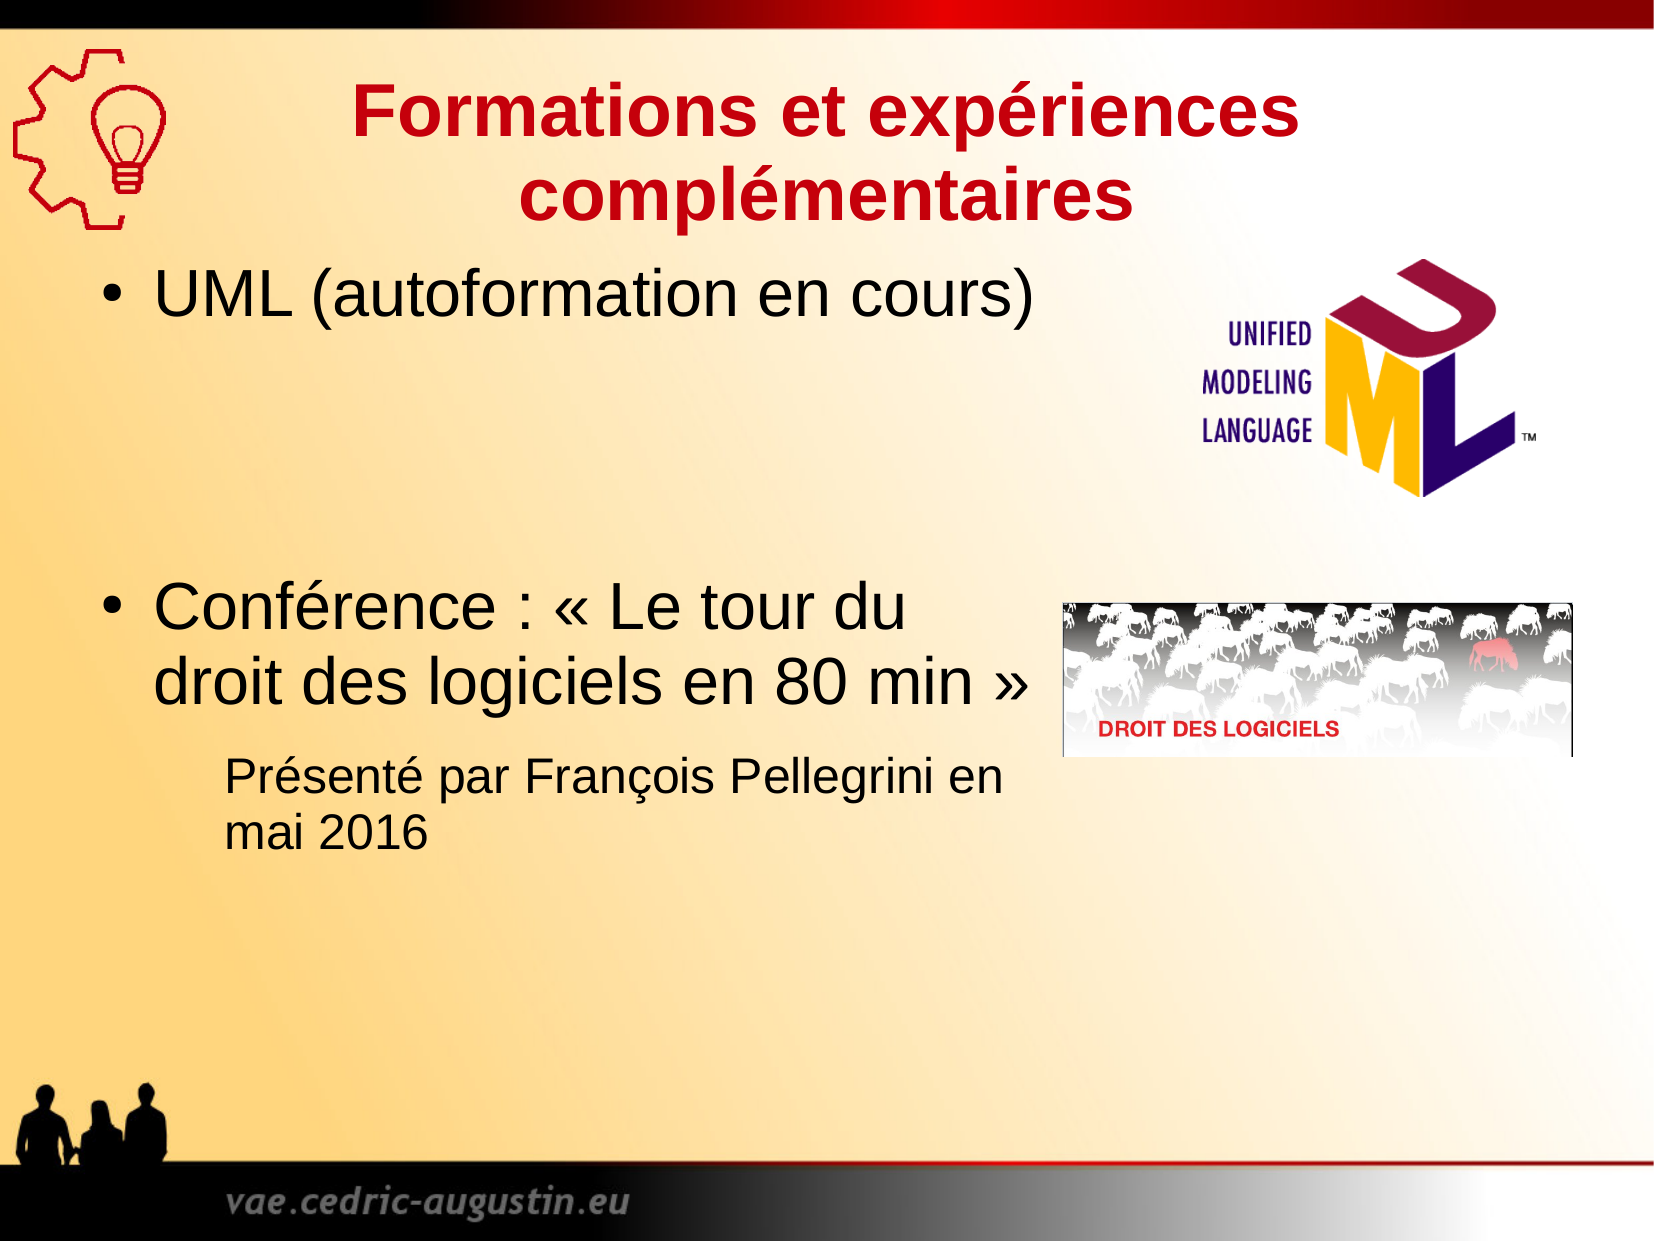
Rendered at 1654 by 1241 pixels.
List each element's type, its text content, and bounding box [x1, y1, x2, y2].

list UML (autoformation en cours) Conférence : « Le tour du droit des logiciels en 80 min » Présenté par François Pellegrini en mai 2016 [82, 256, 1040, 1099]
picture [0, 0, 1654, 1241]
title Formations et expériences complémentaires [82, 49, 1571, 257]
